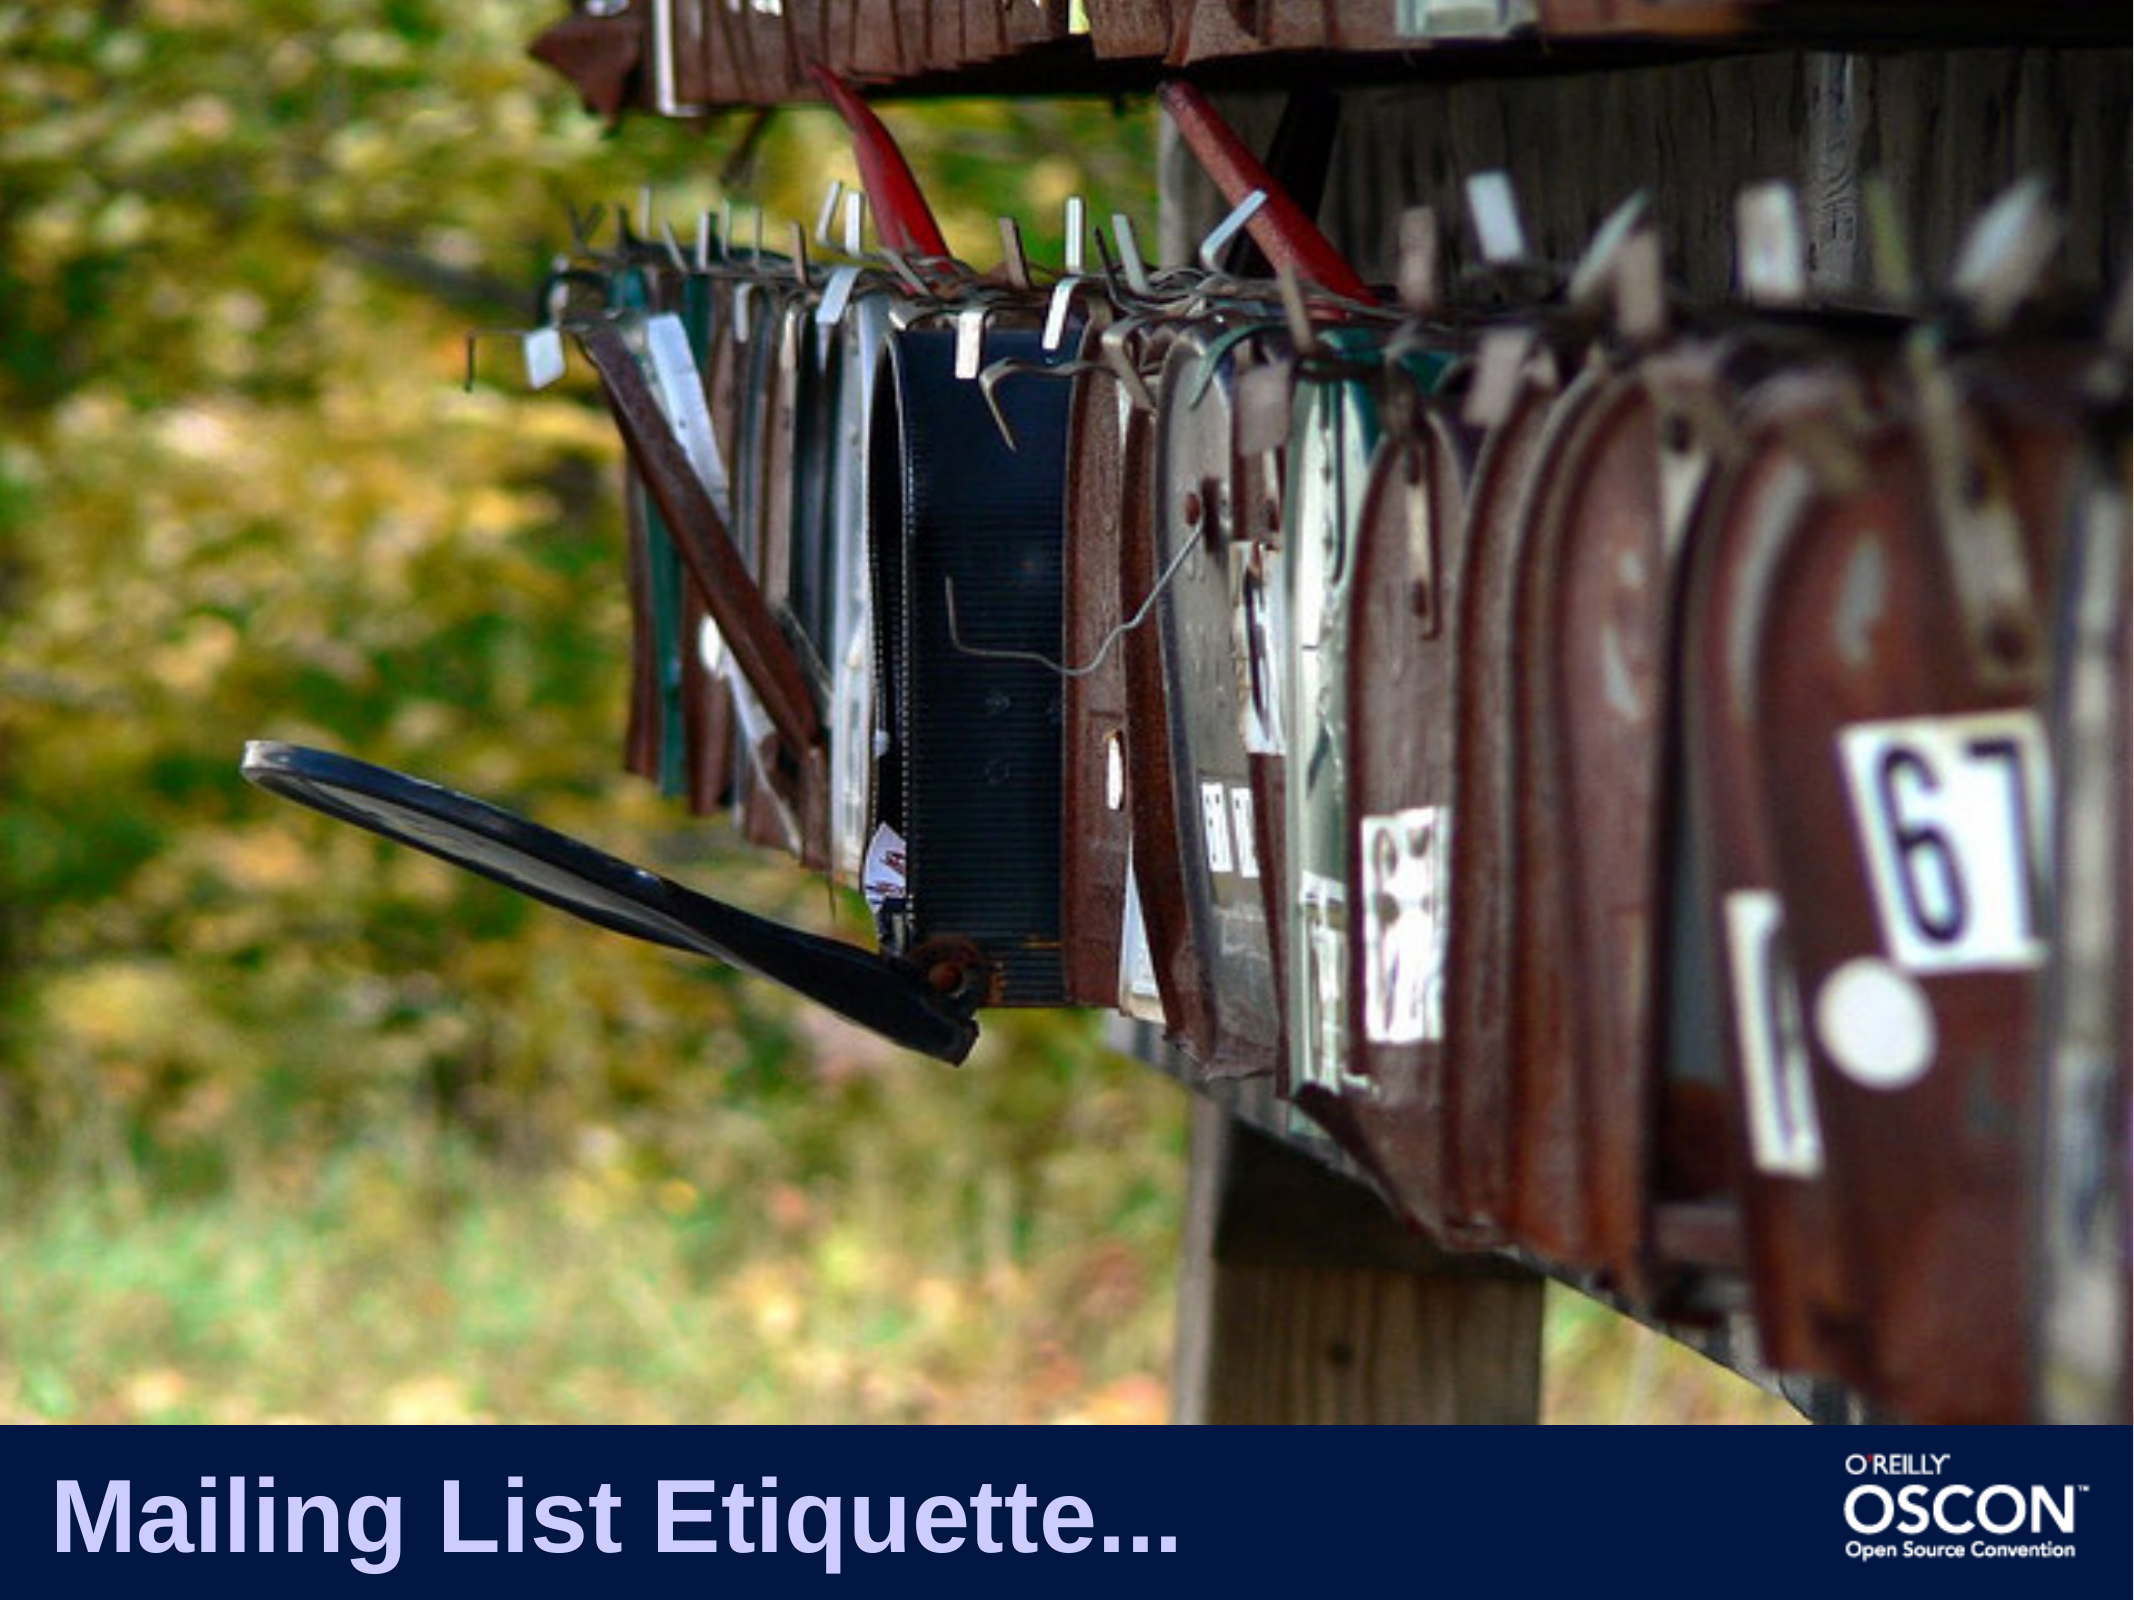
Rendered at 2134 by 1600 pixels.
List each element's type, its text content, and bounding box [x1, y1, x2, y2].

picture [0, 0, 2134, 1600]
title Mailing List Etiquette... [41, 1432, 2094, 1600]
